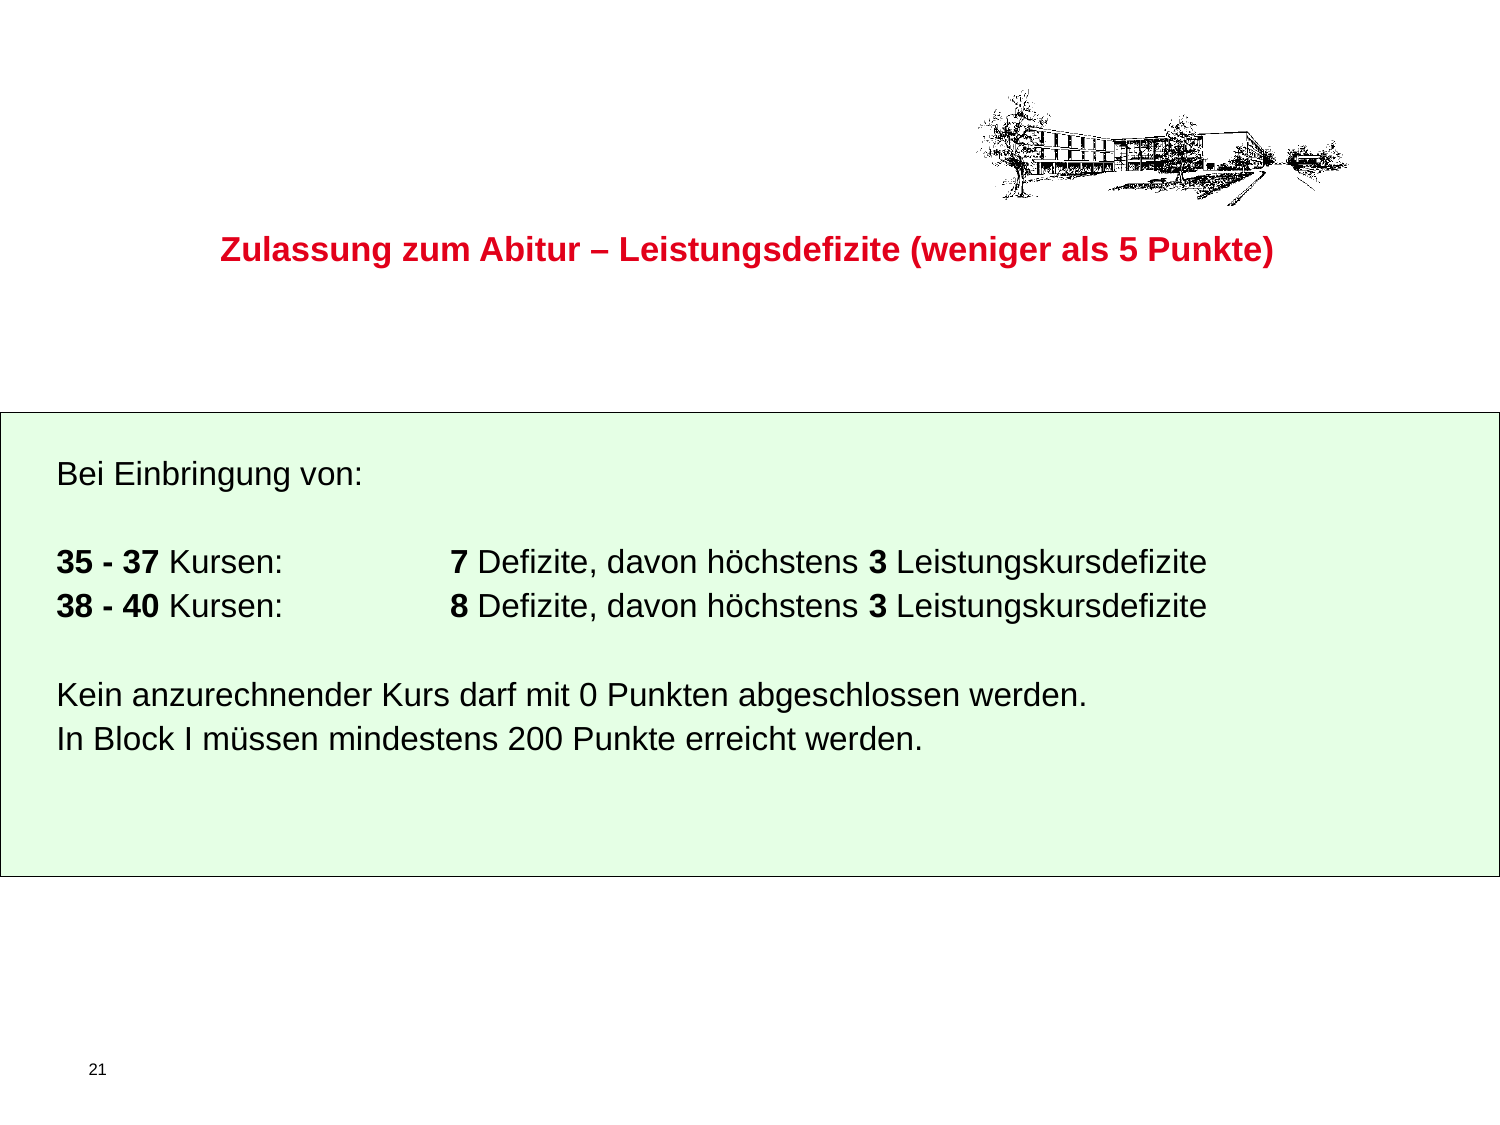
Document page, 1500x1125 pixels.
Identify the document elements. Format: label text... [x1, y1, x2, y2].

list Zulassung zum Abitur – Leistungsdefizite (weniger als 5 Punkte) [11, 141, 1483, 379]
text_box <Foliennummer> [88, 1058, 136, 1115]
text_box Bei Einbringung von: 35 - 37 Kursen: 7 Defizite, davon höchstens 3 Leistungskursdefizite 38 - 40 Kursen: 8 Defizite, davon höchstens 3 Leistungskursdefizite Kein anzurechnender Kurs darf mit 0 Punkten abgeschlossen werden. In Block I müssen mindestens 200 Punkte erreicht werden. [0, 412, 1500, 877]
picture [959, 77, 1355, 208]
